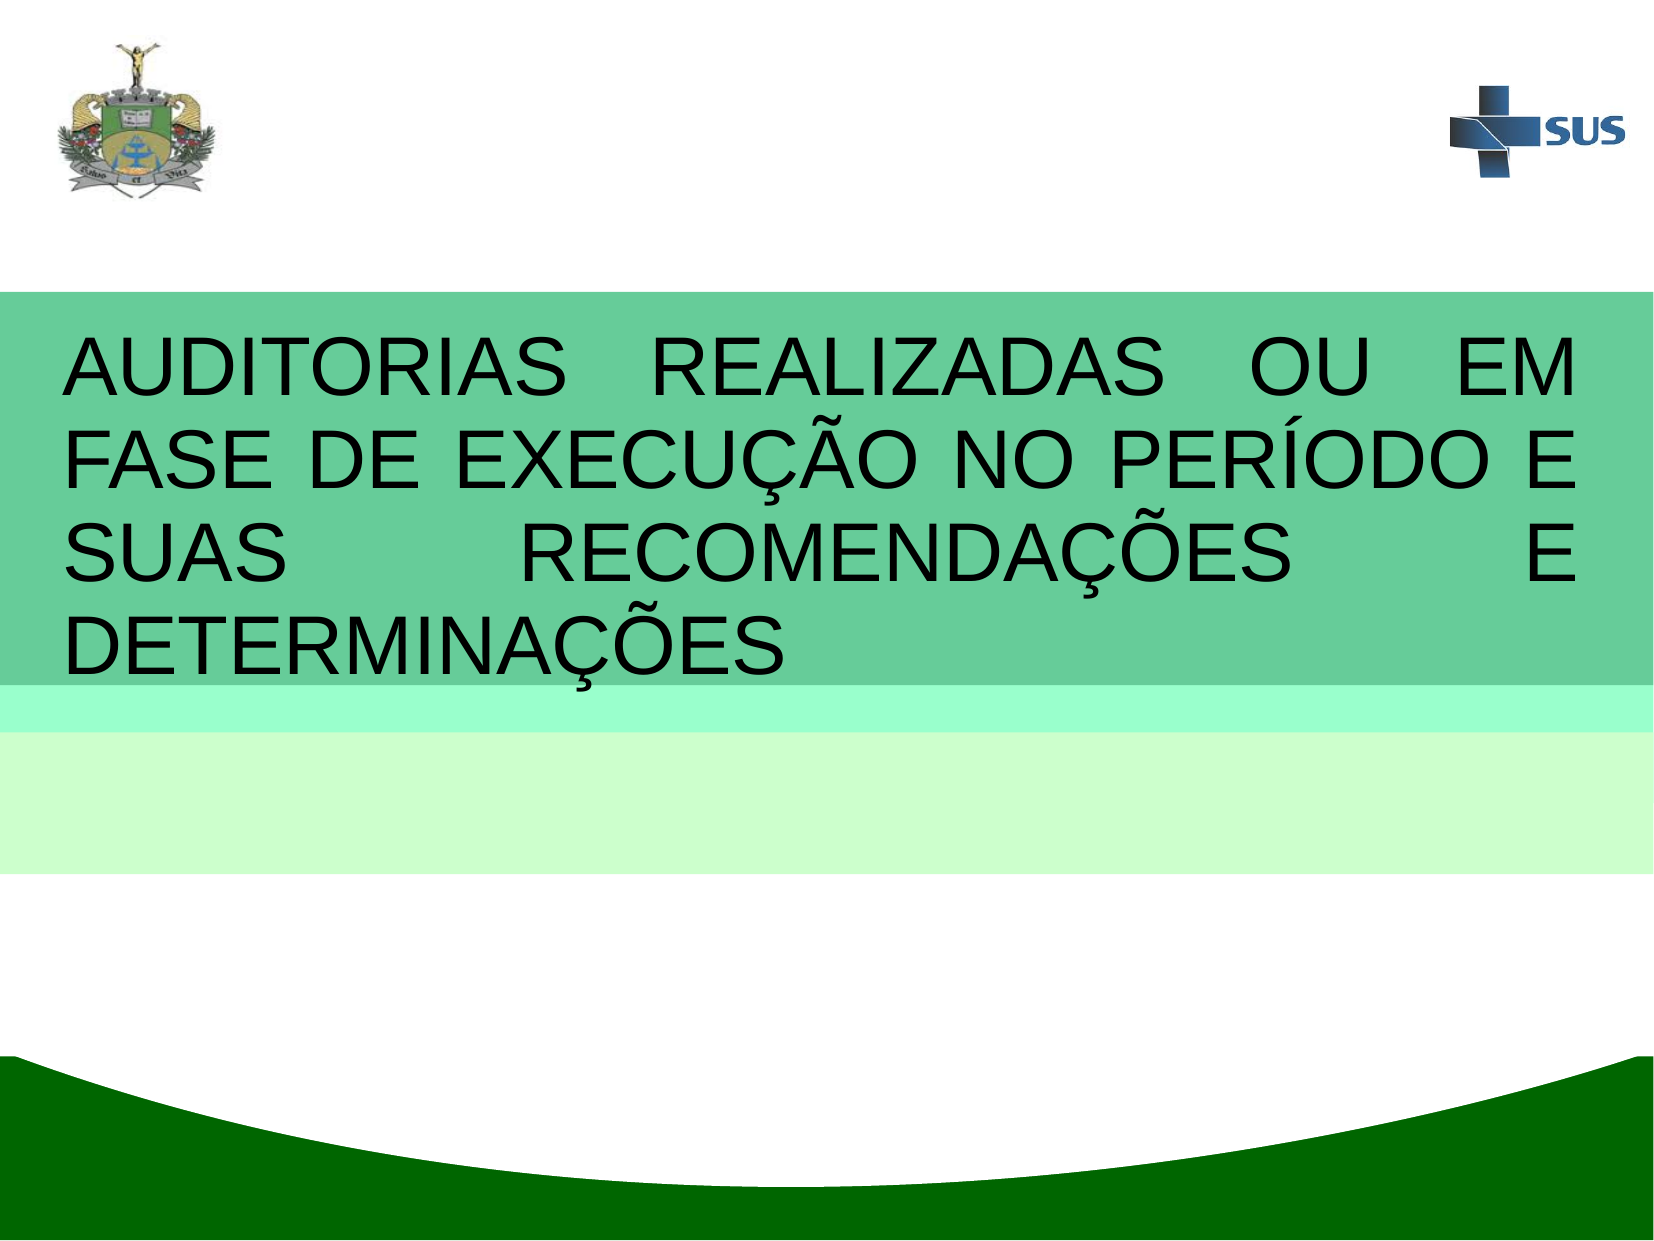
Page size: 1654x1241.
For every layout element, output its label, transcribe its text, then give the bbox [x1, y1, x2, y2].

picture [1449, 85, 1630, 178]
text_box [0, 159, 1654, 1012]
text_box [0, 1050, 1654, 1241]
picture [47, 35, 225, 213]
text_box AUDITORIAS REALIZADAS OU EM FASE DE EXECUÇÃO NO PERÍODO E SUAS RECOMENDAÇÕES E DETERMINAÇÕES [47, 312, 1595, 700]
